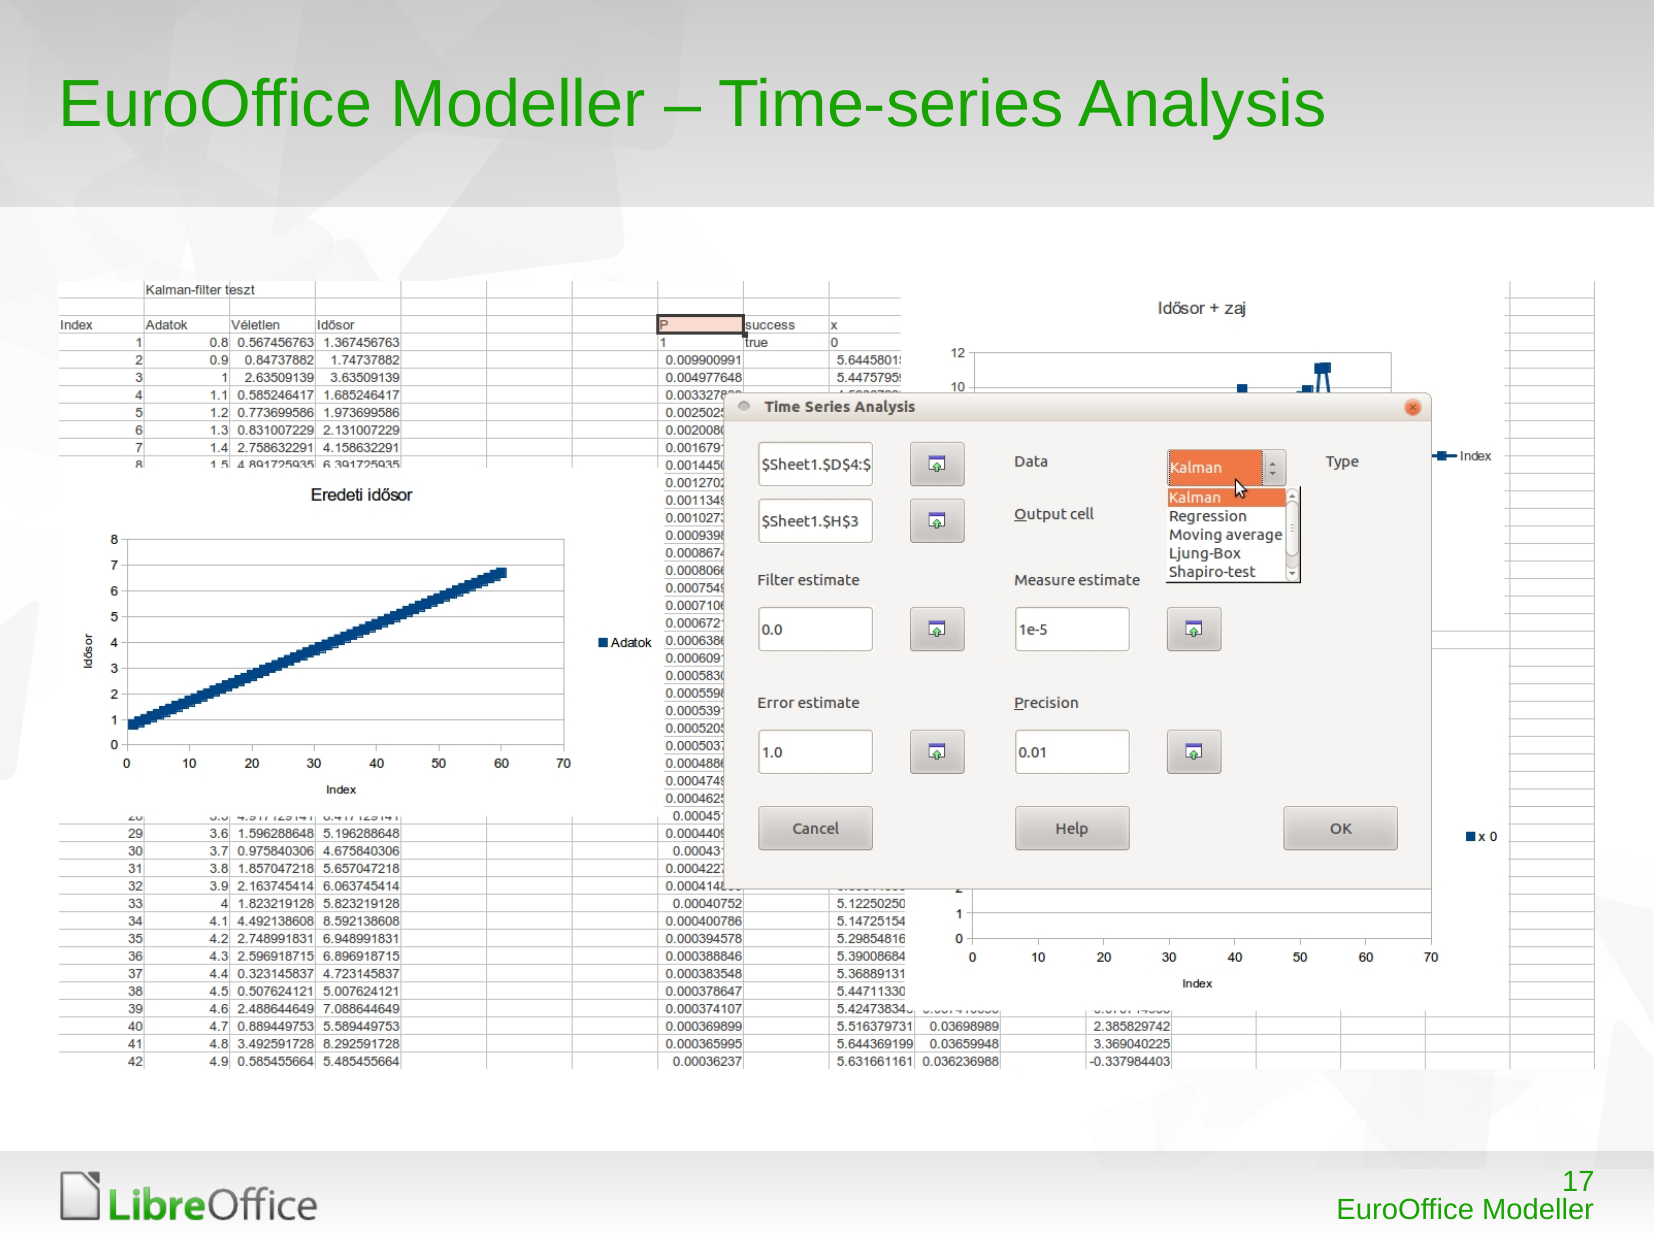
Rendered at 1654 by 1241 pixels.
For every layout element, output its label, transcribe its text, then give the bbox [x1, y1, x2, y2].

picture [41, 1152, 337, 1240]
title EuroOffice Modeller – Time-series Analysis [59, 29, 1595, 178]
picture [0, 0, 1654, 1169]
